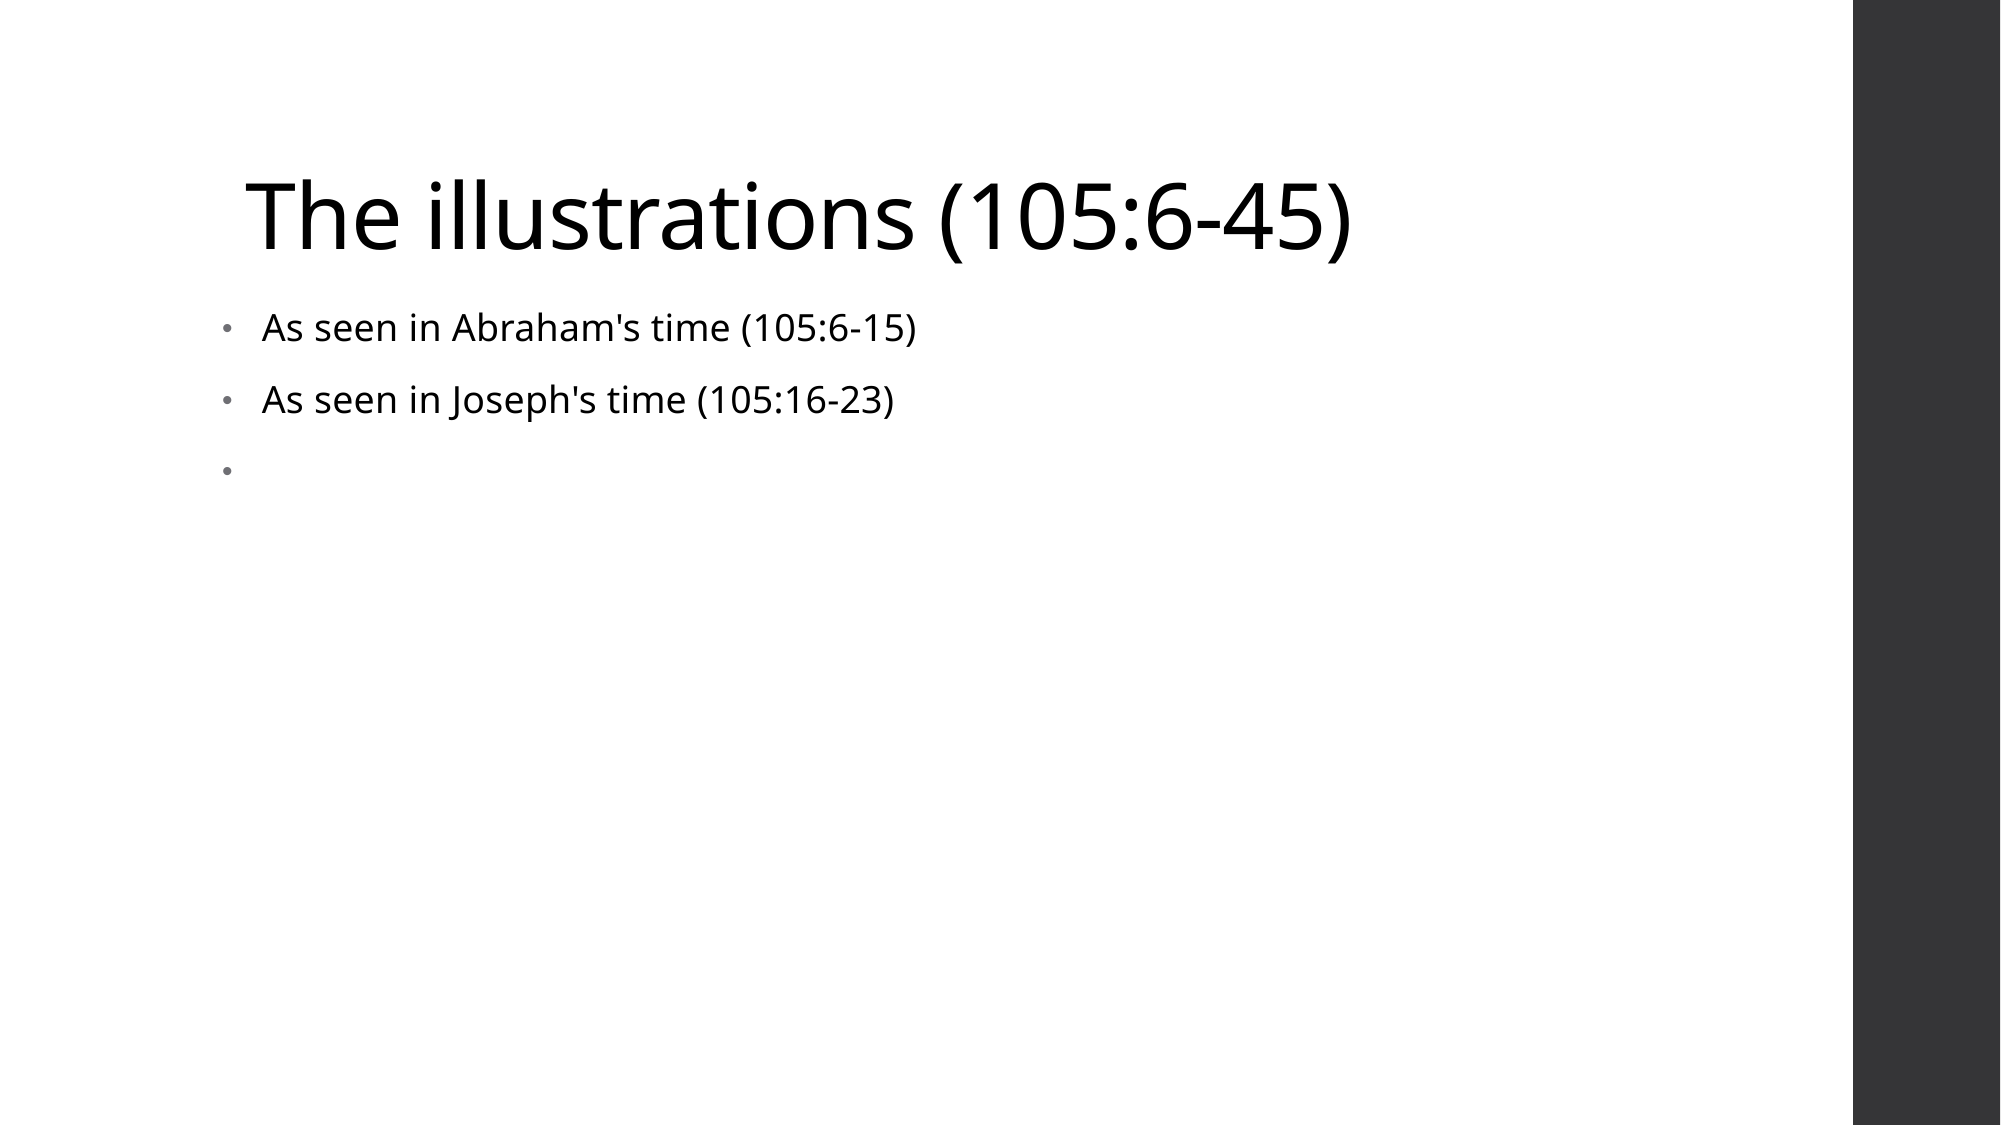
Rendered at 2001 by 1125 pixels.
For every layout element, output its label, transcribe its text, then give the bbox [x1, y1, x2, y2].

list As seen in Abraham's time (105:6-15) As seen in Joseph's time (105:16-23) [206, 299, 1617, 1014]
title The illustrations (105:6-45) [206, 60, 1797, 278]
